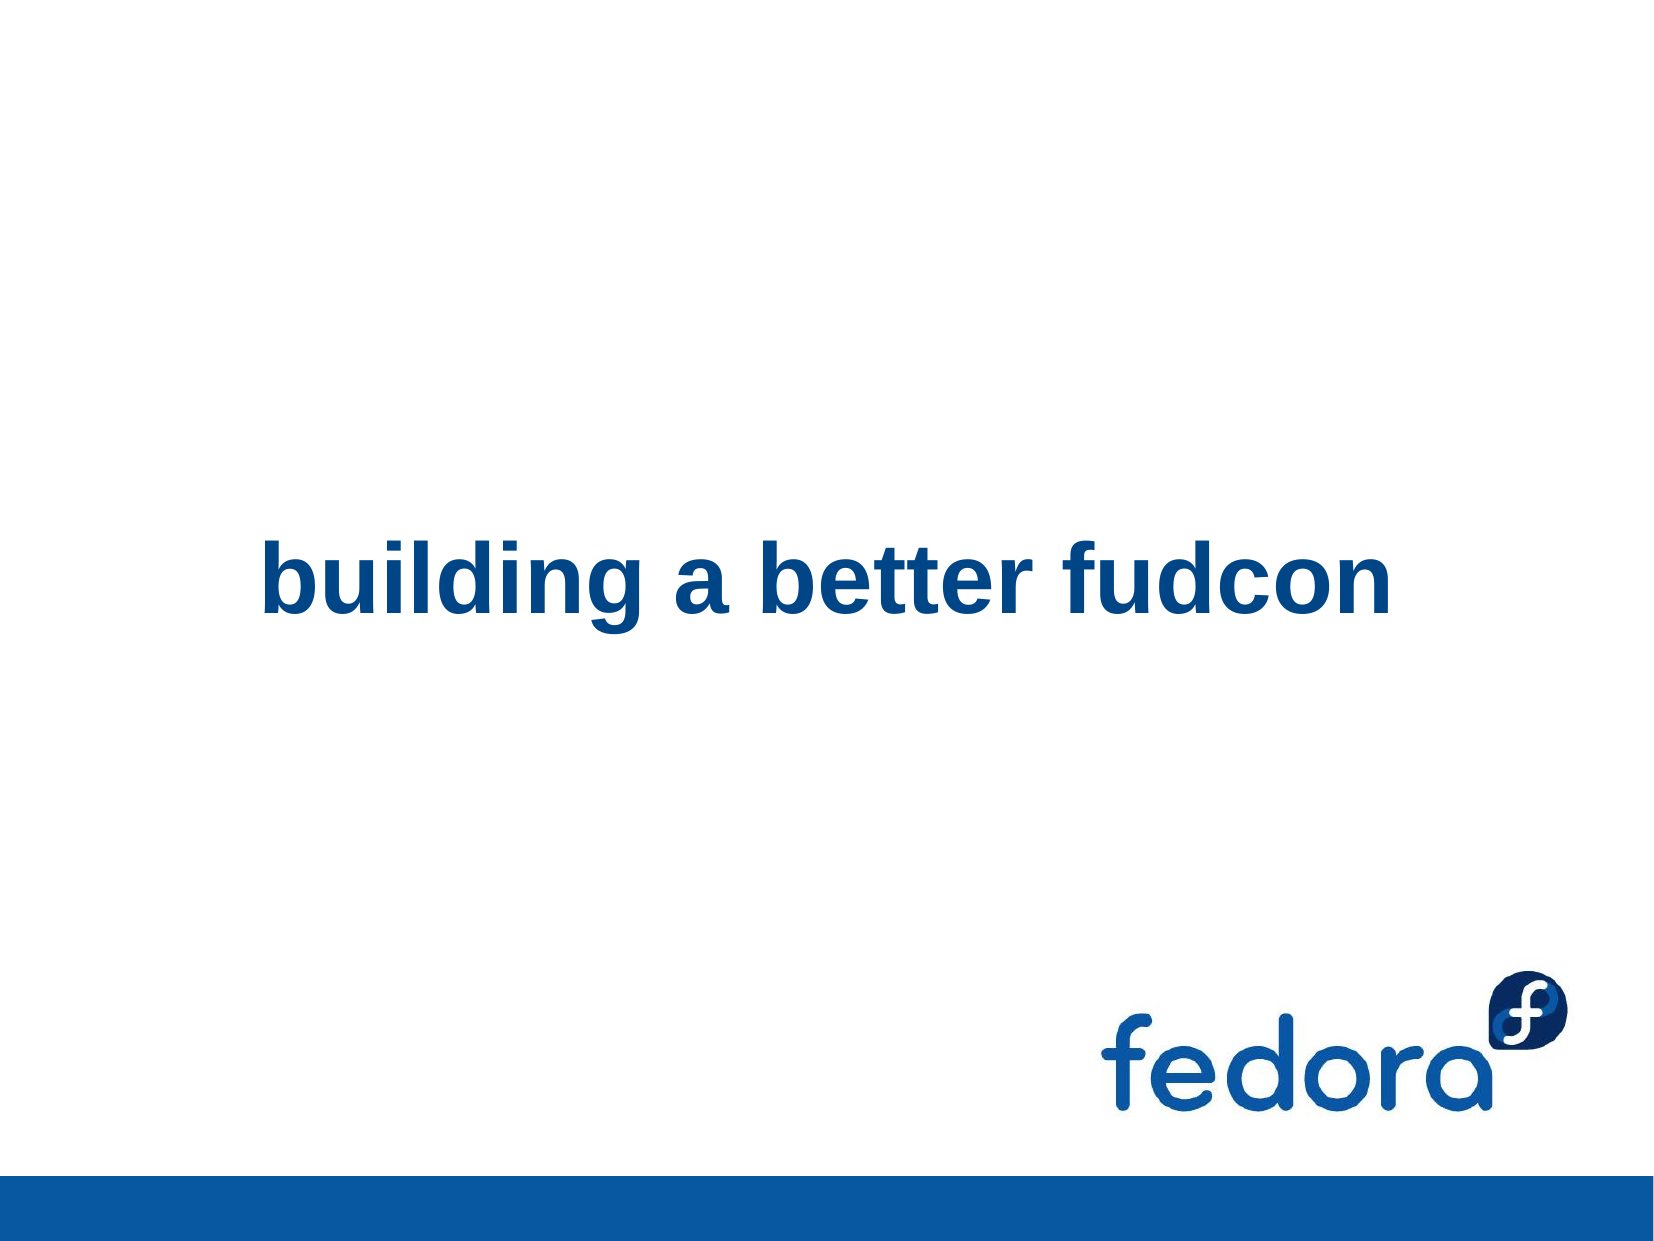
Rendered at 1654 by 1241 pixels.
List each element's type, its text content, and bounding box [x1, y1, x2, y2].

picture [1087, 958, 1576, 1125]
title building a better fudcon [82, 49, 1571, 1109]
picture [0, 1176, 1654, 1241]
